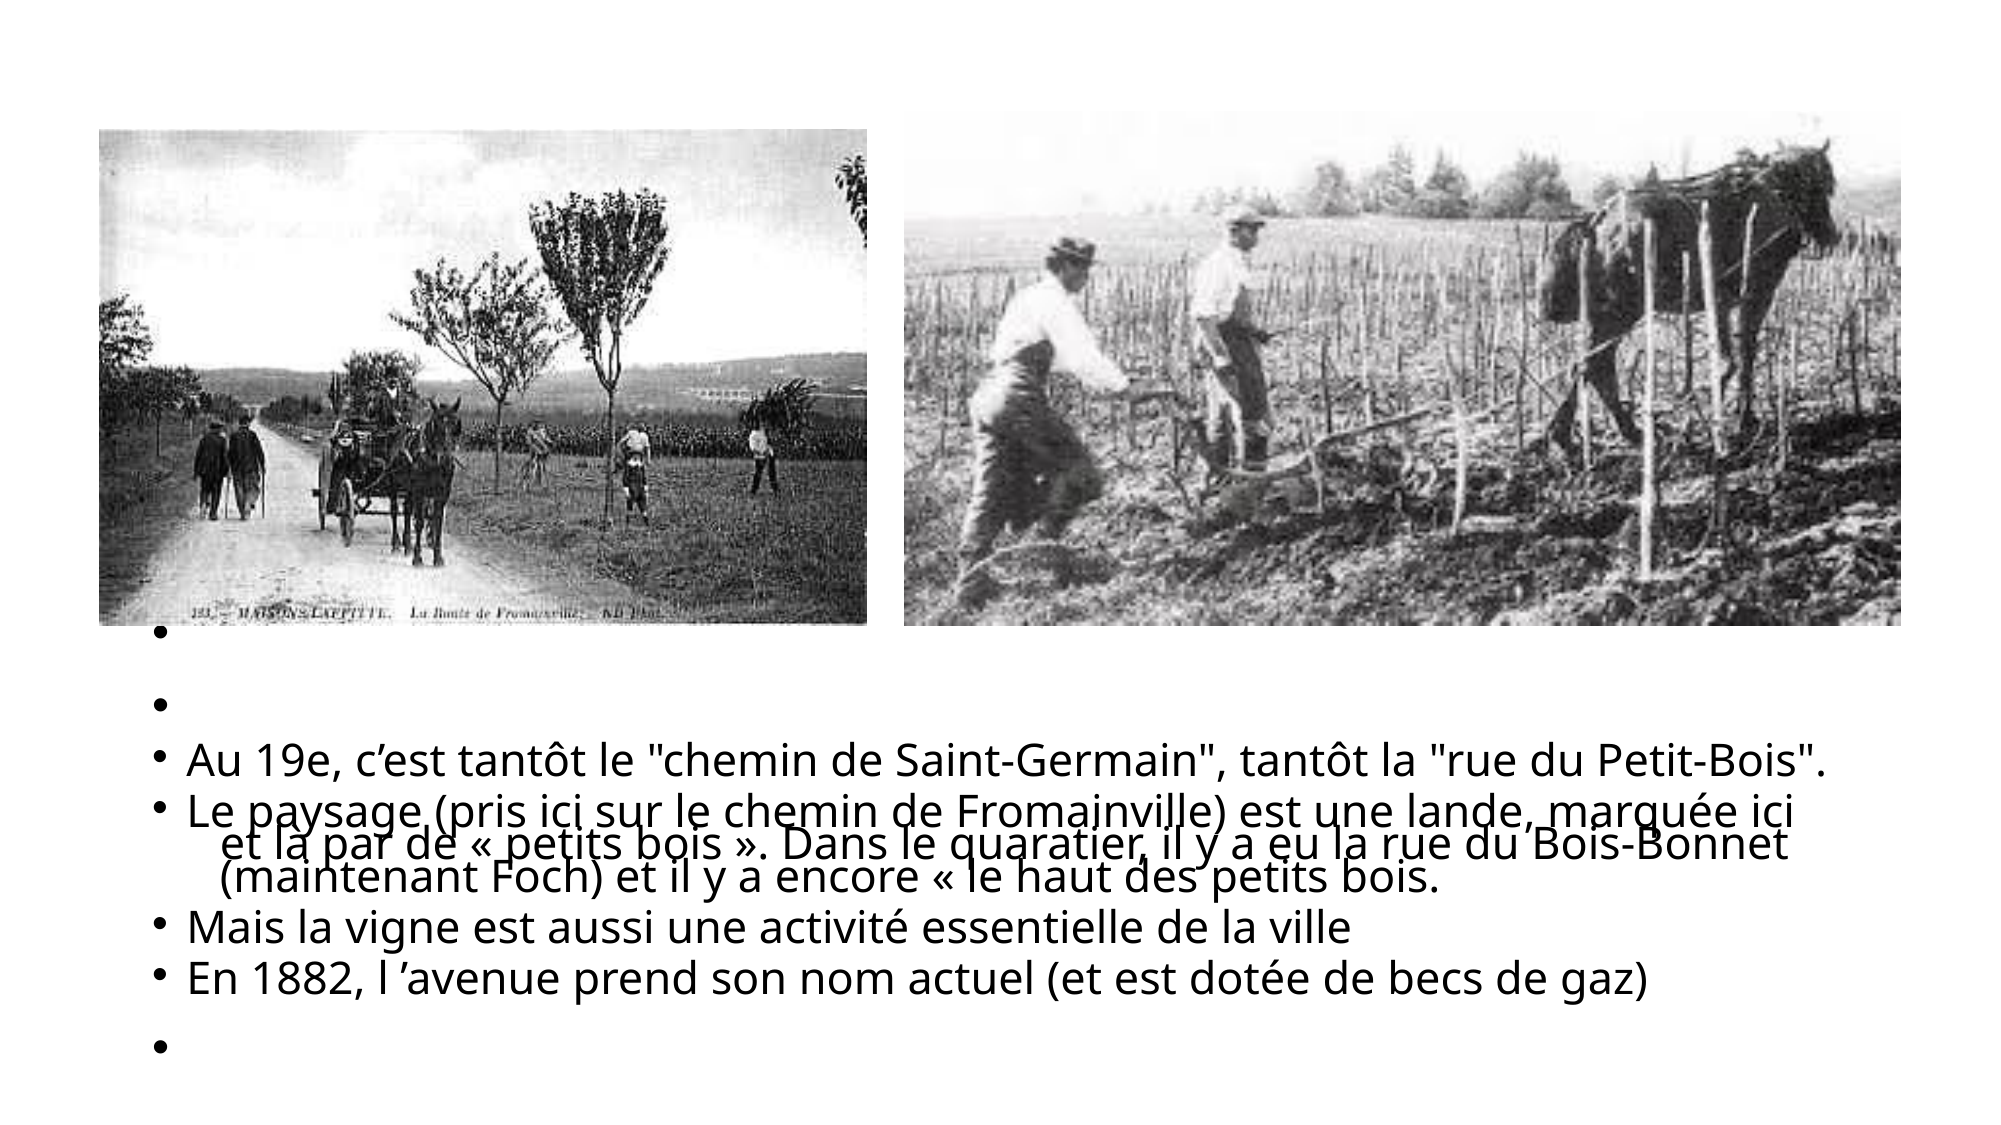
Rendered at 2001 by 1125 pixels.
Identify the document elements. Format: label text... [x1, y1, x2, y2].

picture [904, 111, 1901, 626]
list Au 19e, c’est tantôt le "chemin de Saint-Germain", tantôt la "rue du Petit-Bois". Le paysage (pris ici sur le chemin de Fromainville) est une lande, marquée ici et là par de « petits bois ». Dans le quaratier, il y a eu la rue du Bois-Bonnet (maintenant Foch) et il y a encore « le haut des petits bois. Mais la vigne est aussi une activité essentielle de la ville En 1882, l ’avenue prend son nom actuel (et est dotée de becs de gaz) [137, 299, 1863, 1014]
picture [99, 129, 867, 626]
